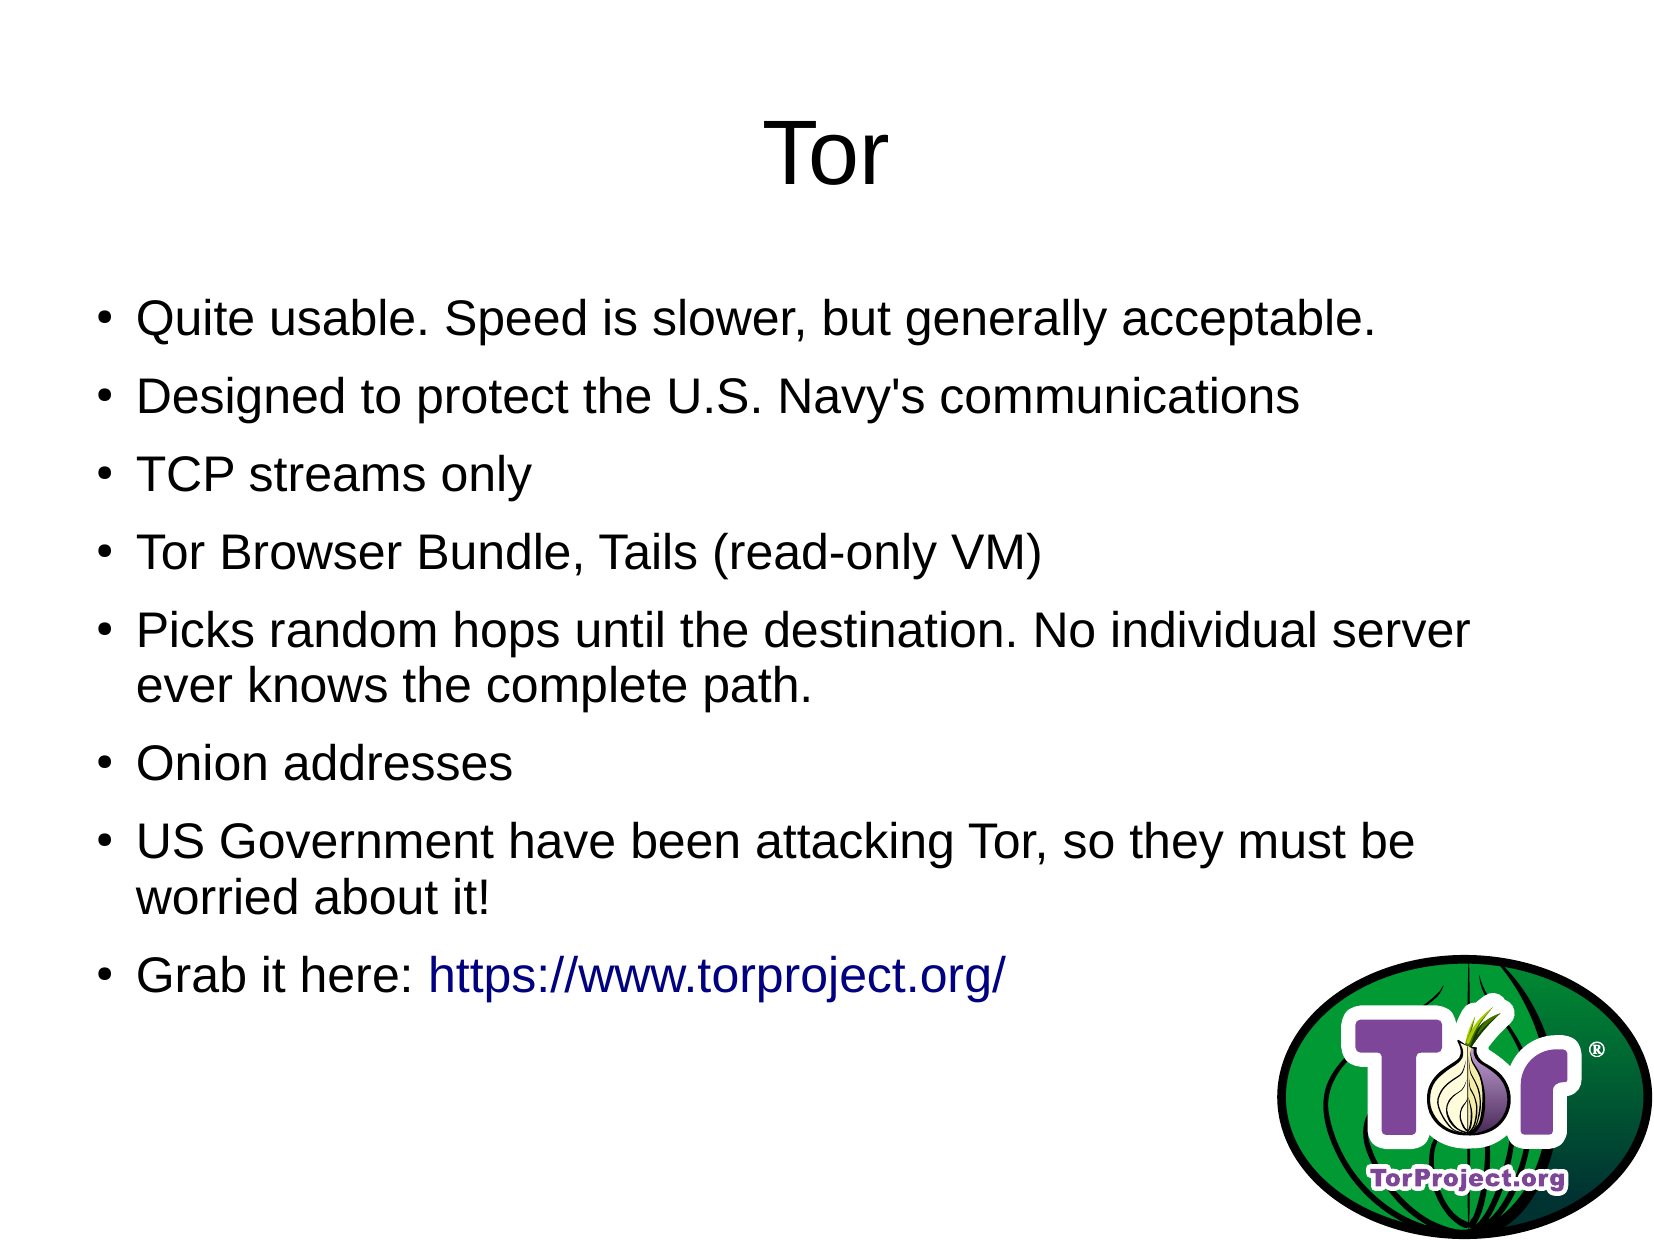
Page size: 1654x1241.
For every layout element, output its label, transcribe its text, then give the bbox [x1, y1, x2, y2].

picture [1275, 953, 1654, 1241]
list Quite usable. Speed is slower, but generally acceptable. Designed to protect the U.S. Navy's communications TCP streams only Tor Browser Bundle, Tails (read-only VM) Picks random hops until the destination. No individual server ever knows the complete path. Onion addresses US Government have been attacking Tor, so they must be worried about it! Grab it here: https://www.torproject.org/ [82, 290, 1571, 1010]
title Tor [82, 49, 1571, 257]
